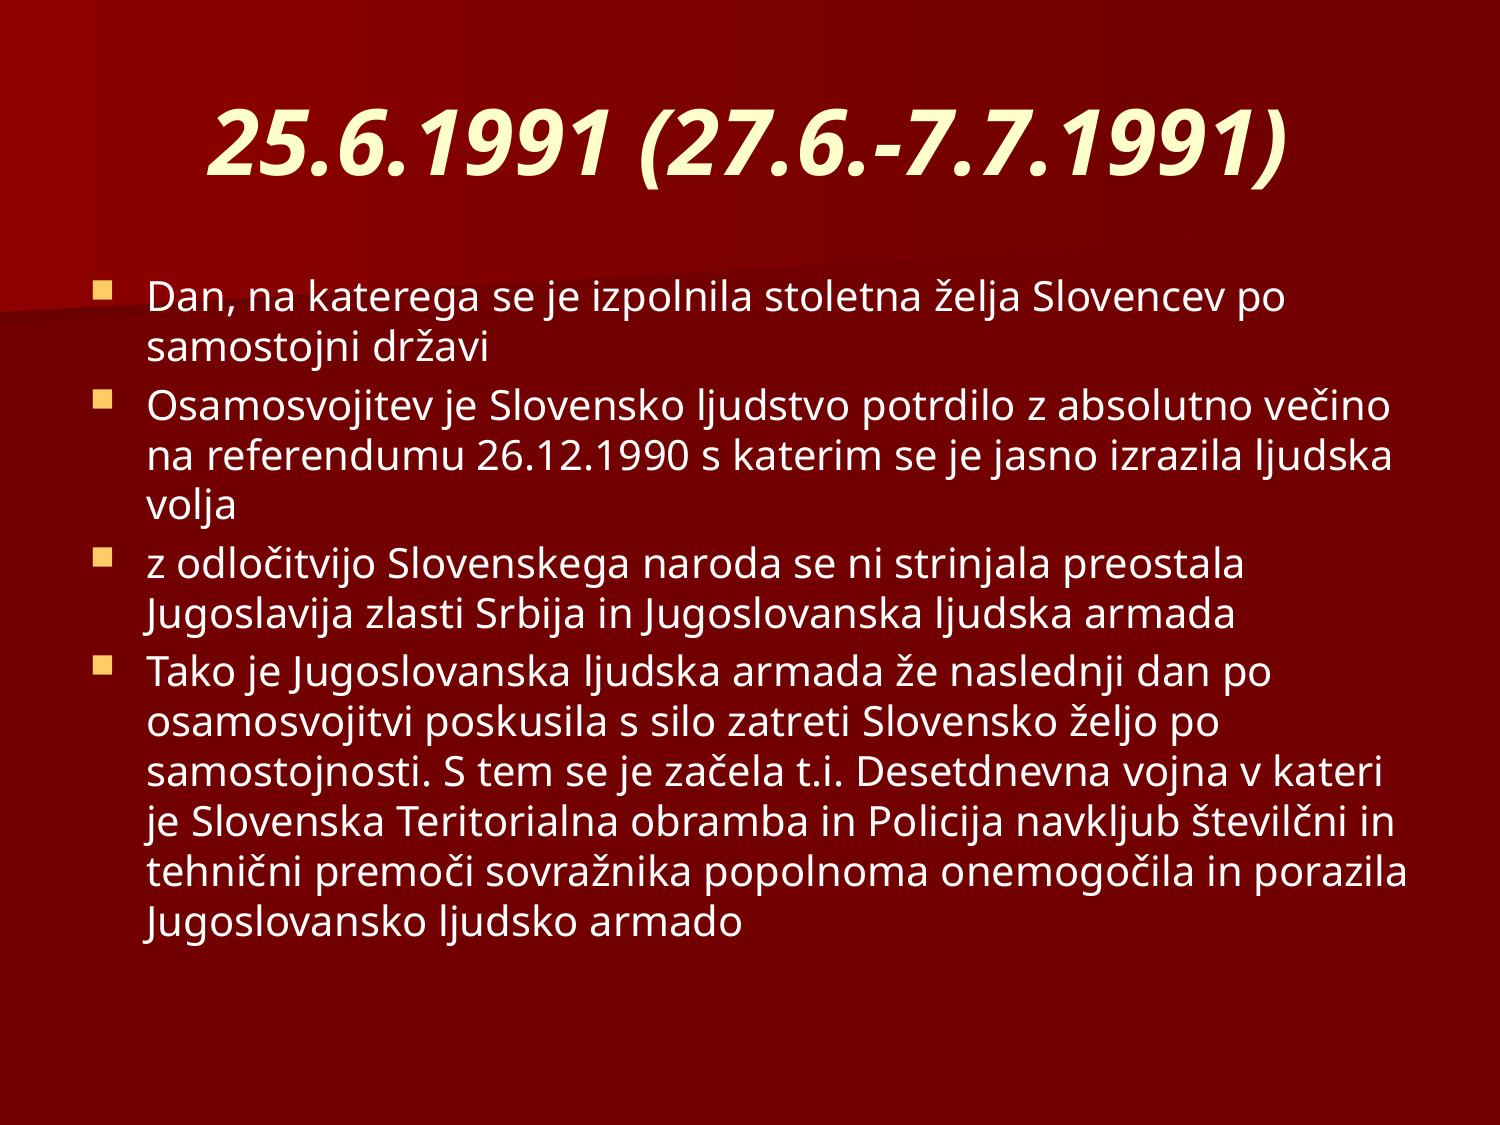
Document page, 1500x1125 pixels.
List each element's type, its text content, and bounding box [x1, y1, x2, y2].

title 25.6.1991 (27.6.-7.7.1991) [75, 45, 1425, 233]
list Dan, na katerega se je izpolnila stoletna želja Slovencev po samostojni državi Osamosvojitev je Slovensko ljudstvo potrdilo z absolutno večino na referendumu 26.12.1990 s katerim se je jasno izrazila ljudska volja z odločitvijo Slovenskega naroda se ni strinjala preostala Jugoslavija zlasti Srbija in Jugoslovanska ljudska armada Tako je Jugoslovanska ljudska armada že naslednji dan po osamosvojitvi poskusila s silo zatreti Slovensko željo po samostojnosti. S tem se je začela t.i. Desetdnevna vojna v kateri je Slovenska Teritorialna obramba in Policija navkljub številčni in tehnični premoči sovražnika popolnoma onemogočila in porazila Jugoslovansko ljudsko armado [75, 262, 1425, 1000]
